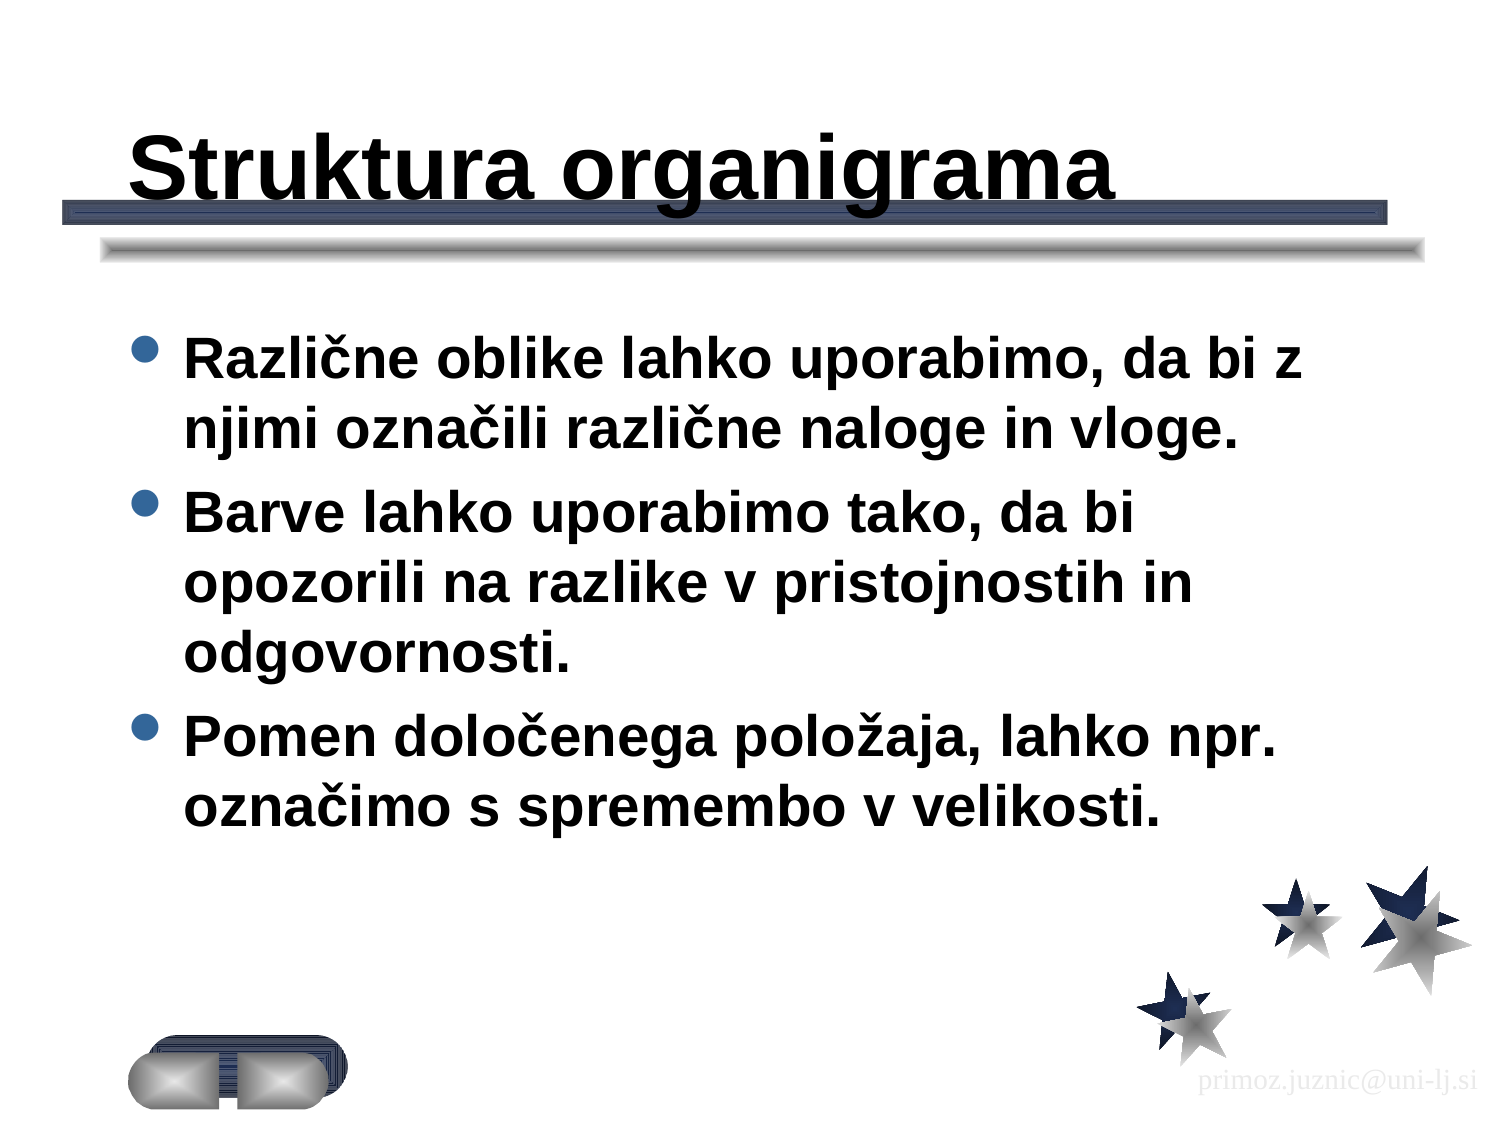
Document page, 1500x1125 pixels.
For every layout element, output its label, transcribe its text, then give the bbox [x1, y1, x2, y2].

picture [237, 1052, 329, 1110]
title Struktura organigrama [112, 37, 1388, 225]
picture [128, 1052, 220, 1110]
list Različne oblike lahko uporabimo, da bi z njimi označili različne naloge in vloge. Barve lahko uporabimo tako, da bi opozorili na razlike v pristojnostih in odgovornosti. Pomen določenega položaja, lahko npr. označimo s spremembo v velikosti. [112, 312, 1388, 988]
